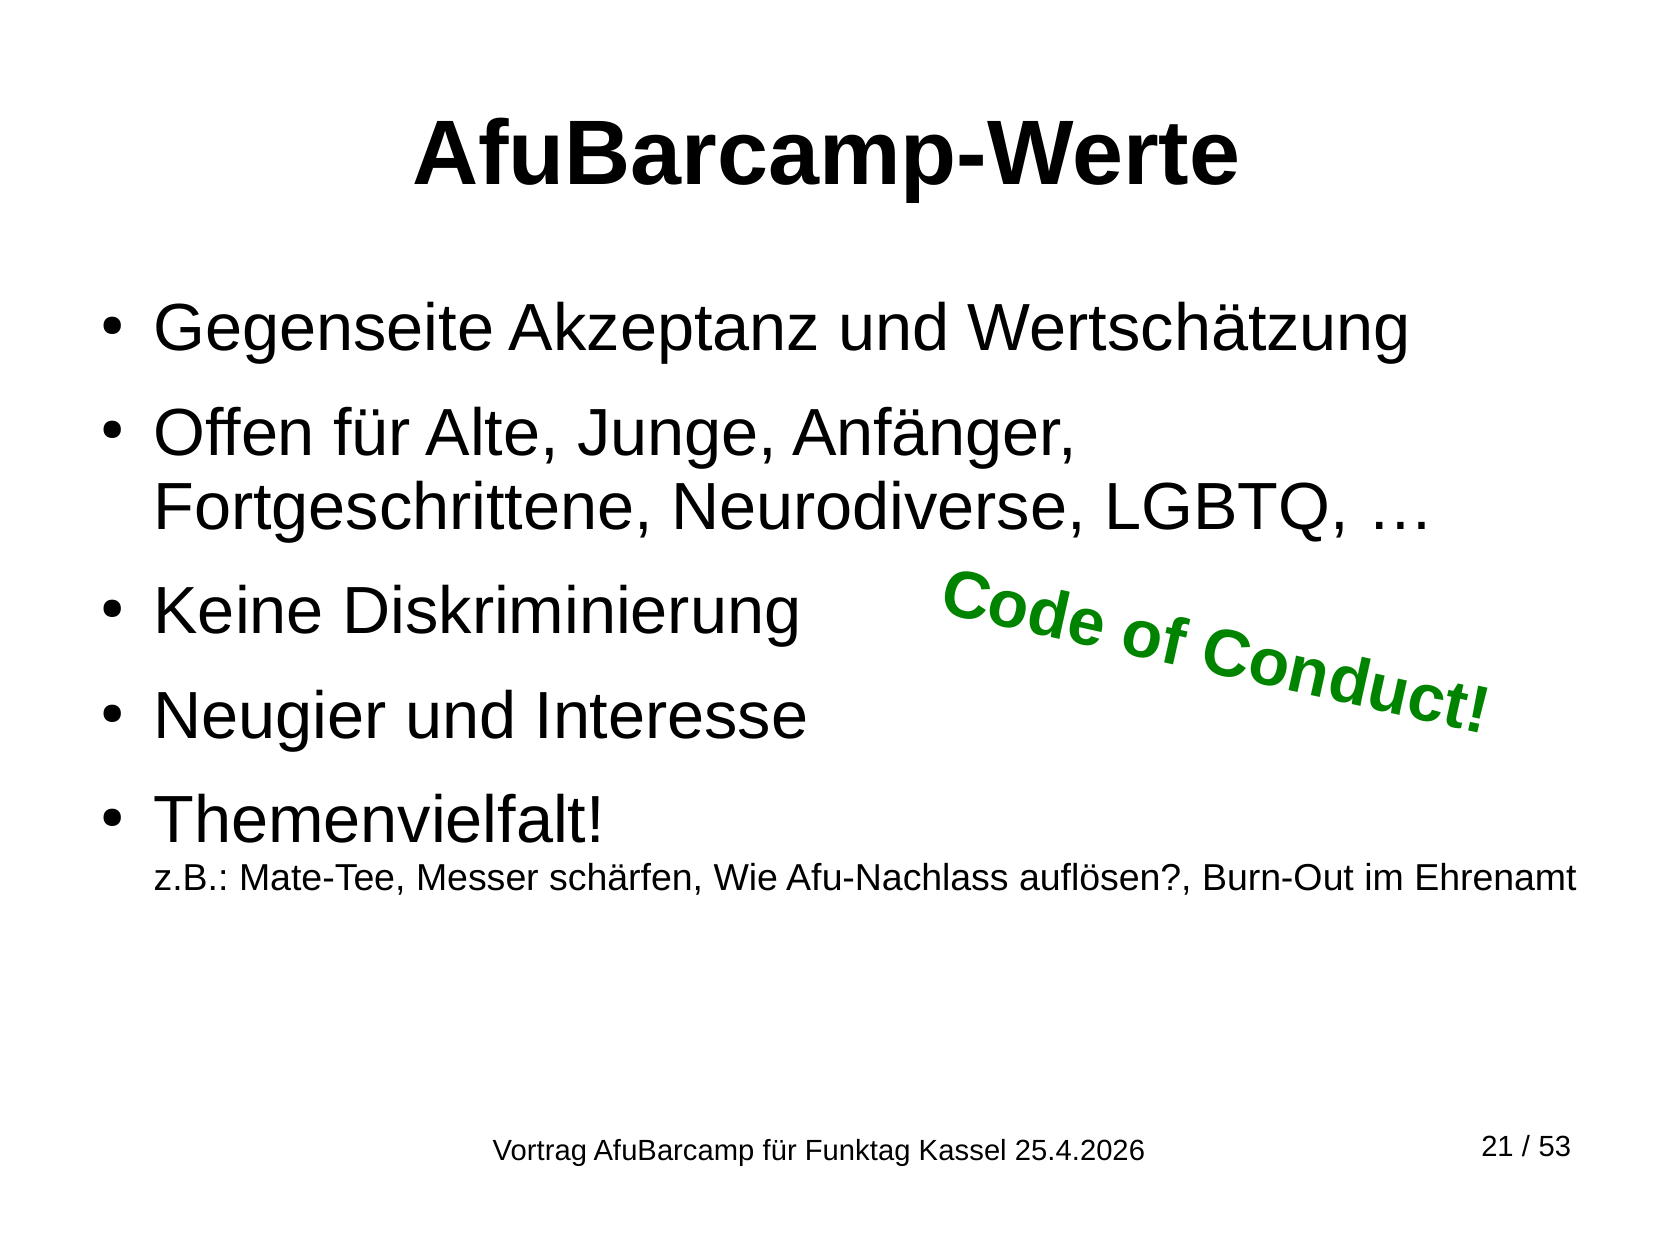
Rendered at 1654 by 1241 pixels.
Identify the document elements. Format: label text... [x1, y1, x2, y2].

list Gegenseite Akzeptanz und Wertschätzung Offen für Alte, Junge, Anfänger, Fortgeschrittene, Neurodiverse, LGBTQ, … Keine Diskriminierung Neugier und Interesse Themenvielfalt! z.B.: Mate-Tee, Messer schärfen, Wie Afu-Nachlass auflösen?, Burn-Out im Ehrenamt [82, 290, 1595, 1052]
text_box Code of Conduct! [918, 542, 1514, 760]
title AfuBarcamp-Werte [82, 49, 1571, 257]
